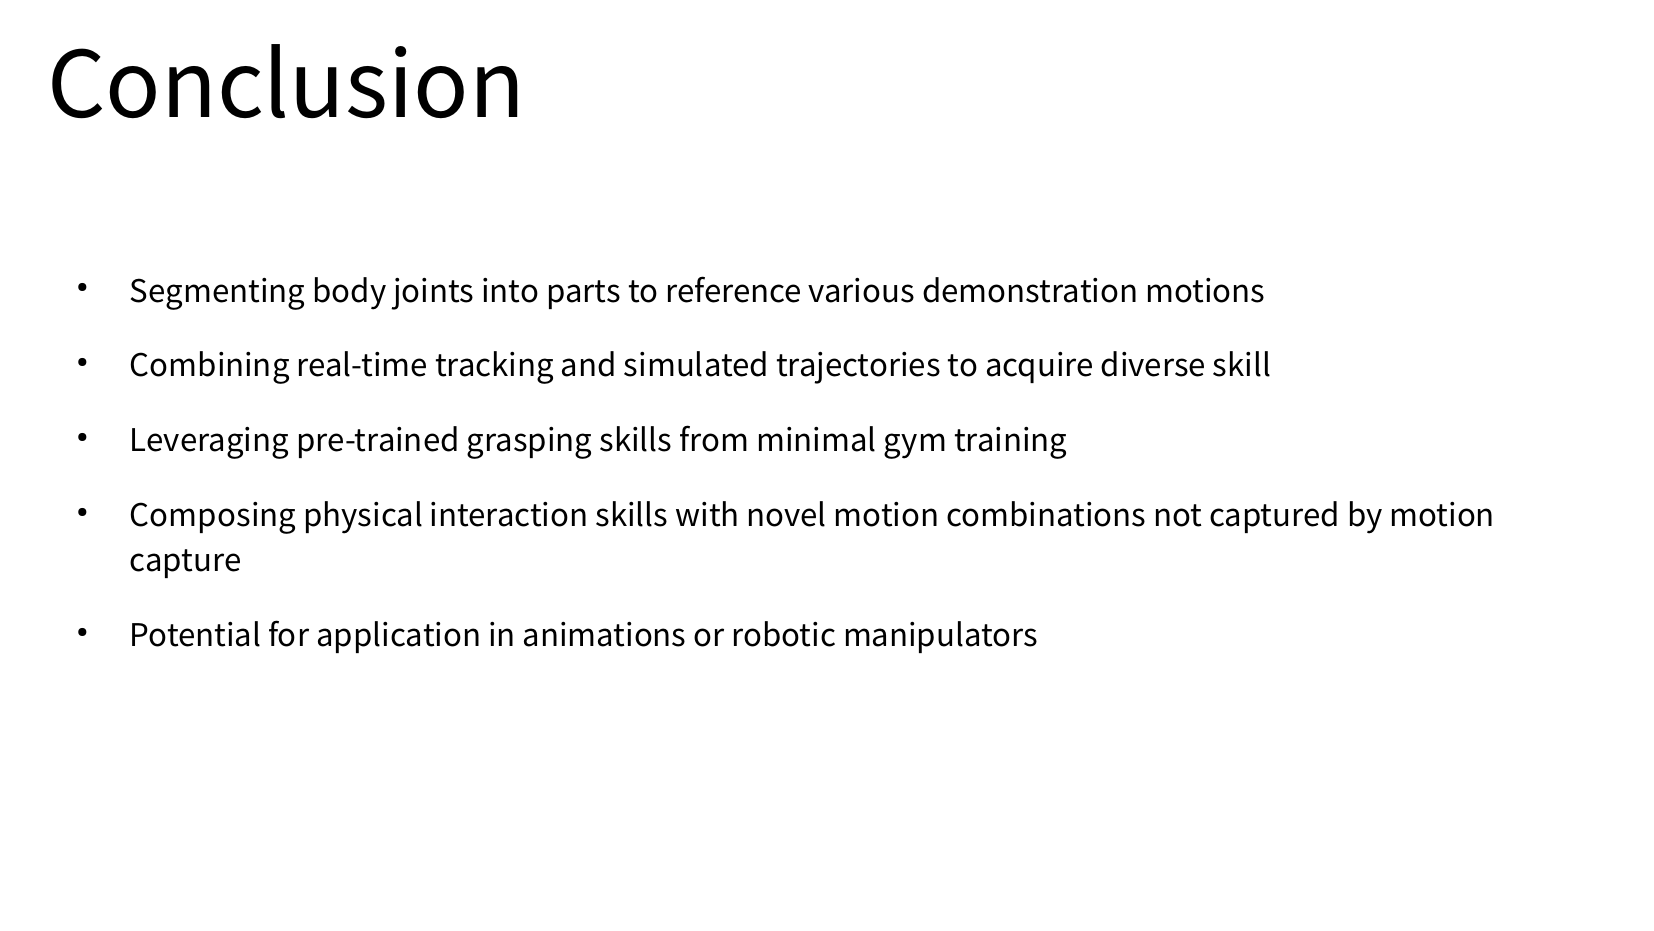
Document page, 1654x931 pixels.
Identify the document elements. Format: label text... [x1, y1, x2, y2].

title Conclusion [47, 0, 1536, 156]
list Segmenting body joints into parts to reference various demonstration motions Combining real-time tracking and simulated trajectories to acquire diverse skill Leveraging pre-trained grasping skills from minimal gym training Composing physical interaction skills with novel motion combinations not captured by motion capture Potential for application in animations or robotic manipulators [59, 265, 1565, 709]
